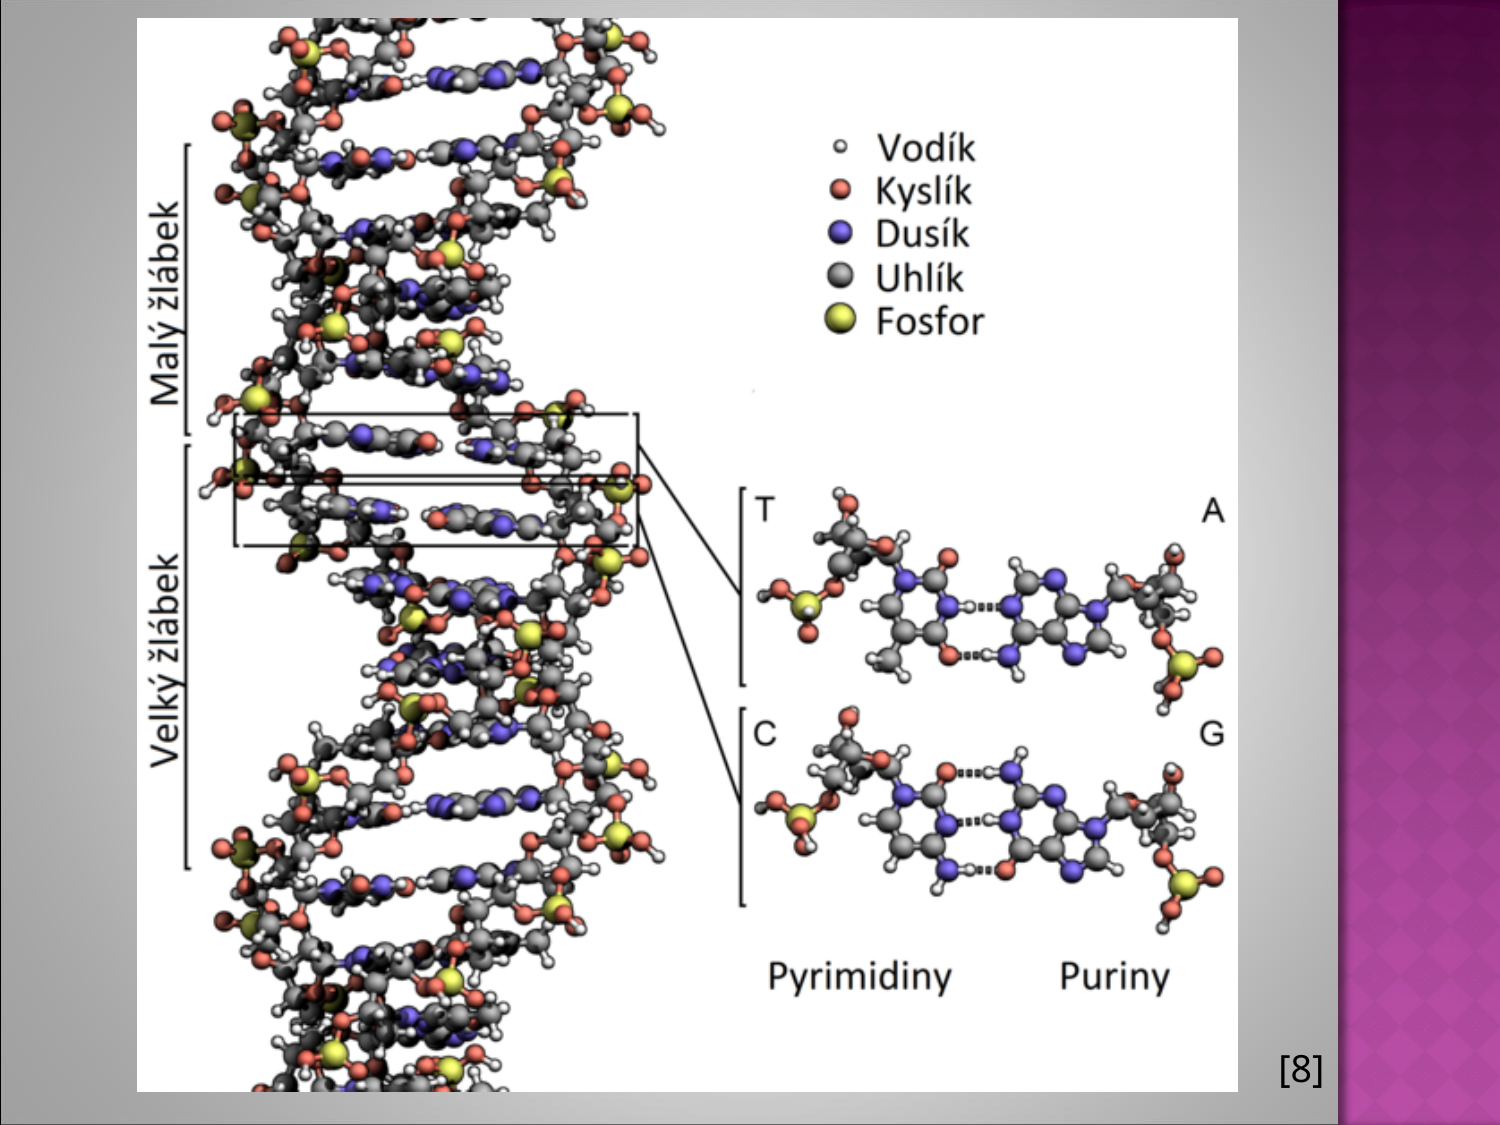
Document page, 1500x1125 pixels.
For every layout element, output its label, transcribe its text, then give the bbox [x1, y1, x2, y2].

picture [0, 0, 1500, 1125]
text_box [8] [1263, 1037, 1340, 1098]
